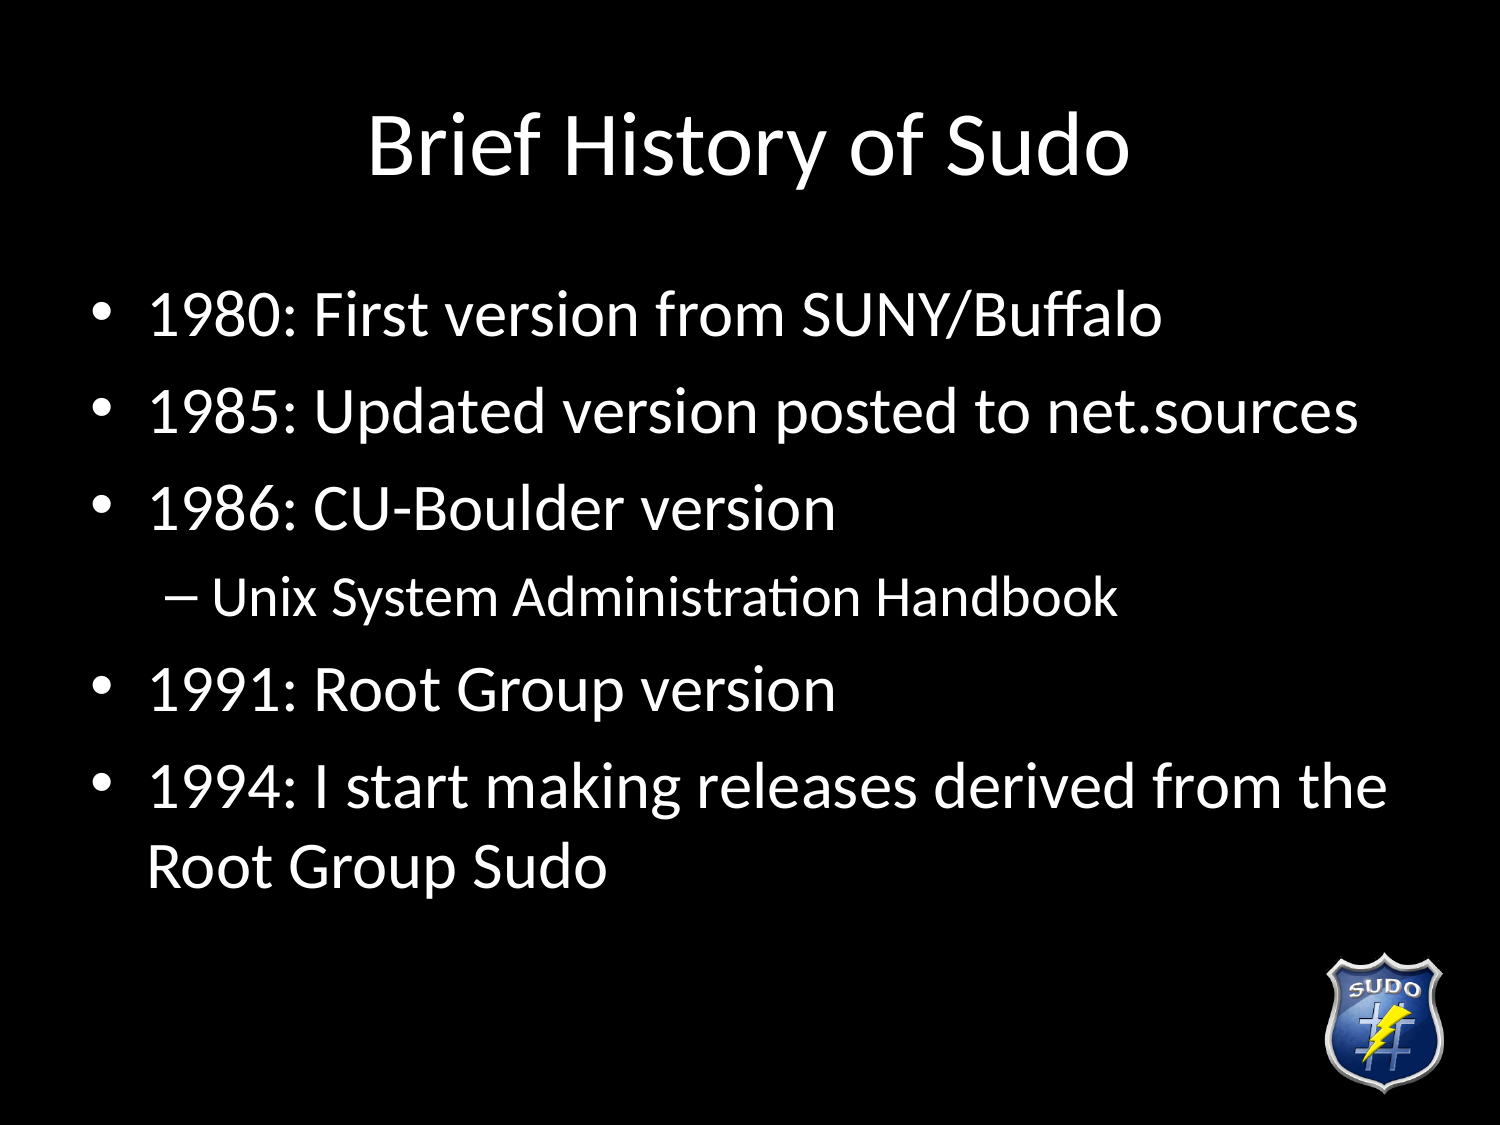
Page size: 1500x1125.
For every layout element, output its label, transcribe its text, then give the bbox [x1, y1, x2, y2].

list 1980: First version from SUNY/Buffalo 1985: Updated version posted to net.sources 1986: CU-Boulder version Unix System Administration Handbook 1991: Root Group version 1994: I start making releases derived from the Root Group Sudo [75, 262, 1426, 1005]
picture [1315, 949, 1453, 1103]
title Brief History of Sudo [75, 45, 1426, 233]
